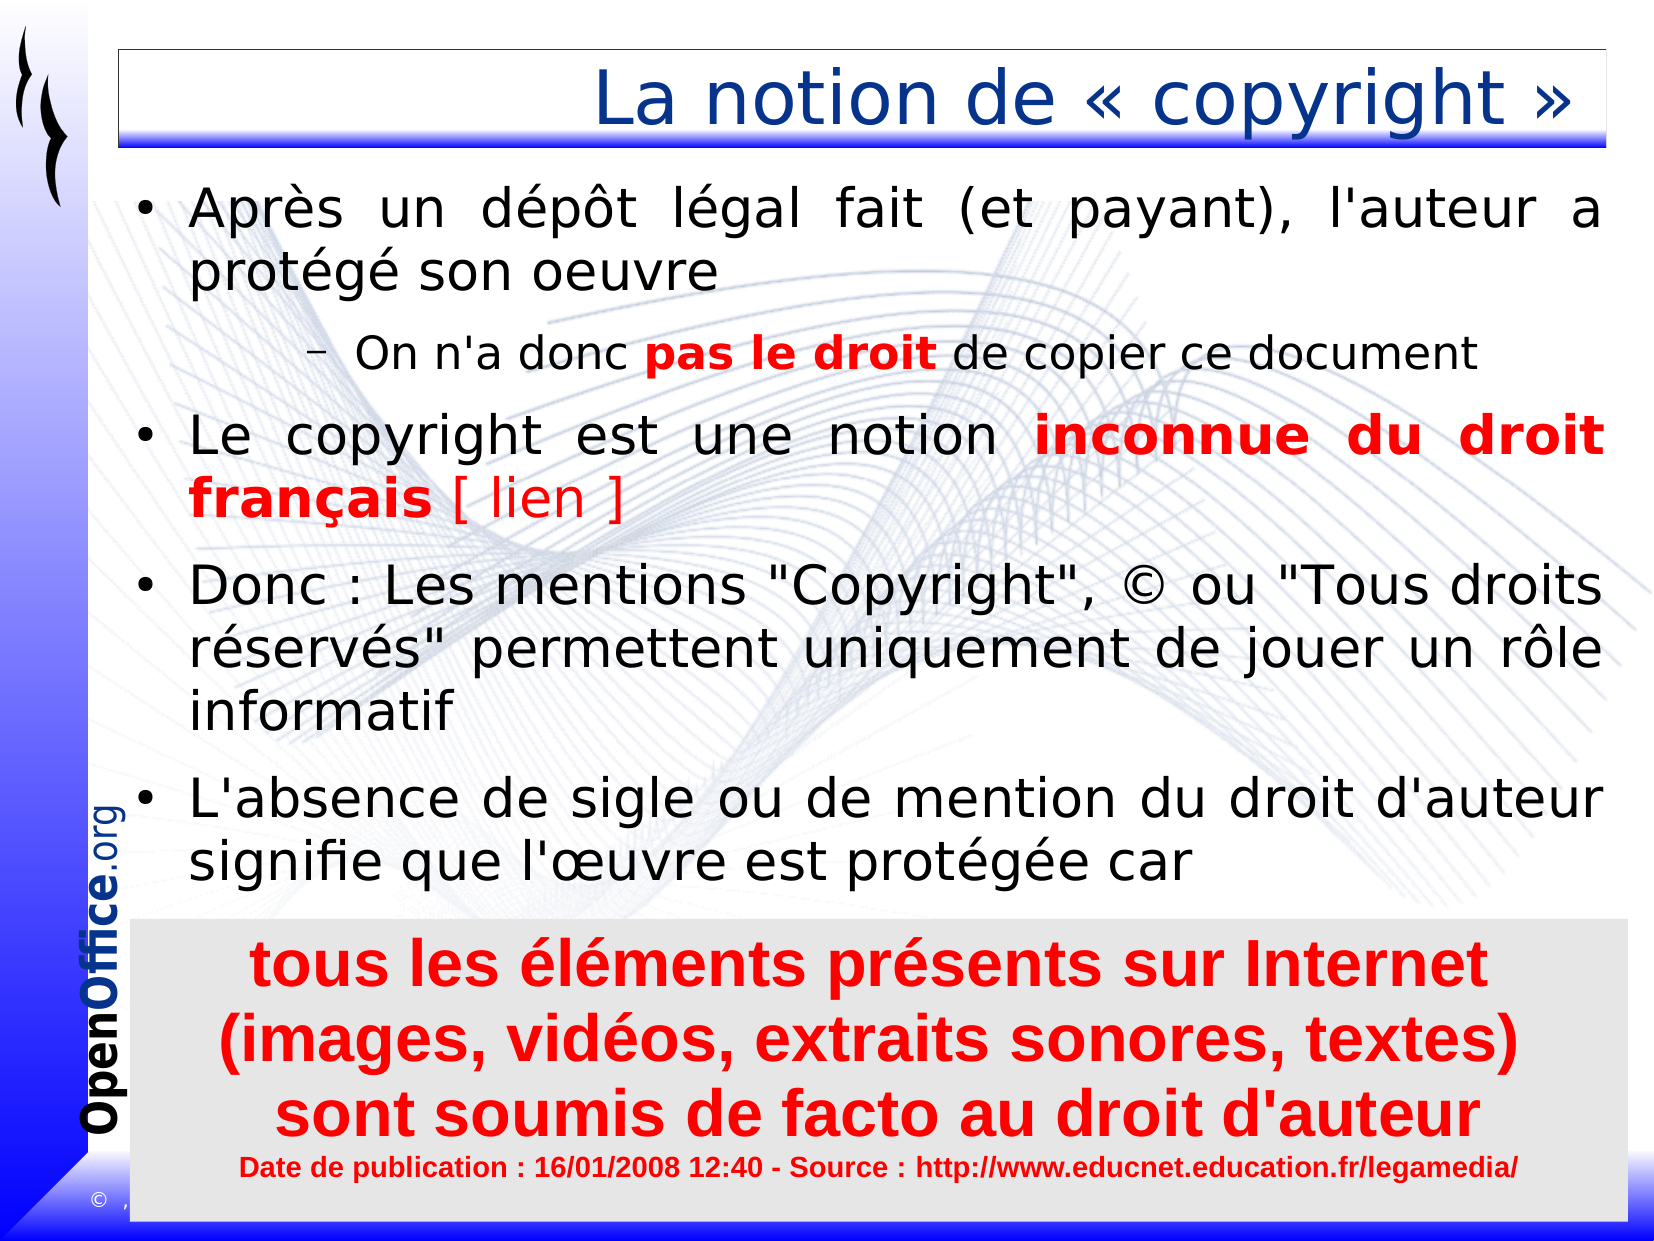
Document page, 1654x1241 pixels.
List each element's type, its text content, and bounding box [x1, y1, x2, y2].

text_box tous les éléments présents sur Internet (images, vidéos, extraits sonores, textes) sont soumis de facto au droit d'auteur Date de publication : 16/01/2008 12:40 - Source : http://www.educnet.education.fr/legamedia/ [129, 918, 1628, 1222]
title La notion de « copyright » [118, 49, 1607, 148]
list Après un dépôt légal fait (et payant), l'auteur a protégé son oeuvre On n'a donc pas le droit de copier ce document Le copyright est une notion inconnue du droit français [ lien ] Donc : Les mentions "Copyright", © ou "Tous droits réservés" permettent uniquement de jouer un rôle informatif L'absence de sigle ou de mention du droit d'auteur signifie que l'œuvre est protégée car [118, 177, 1607, 1094]
